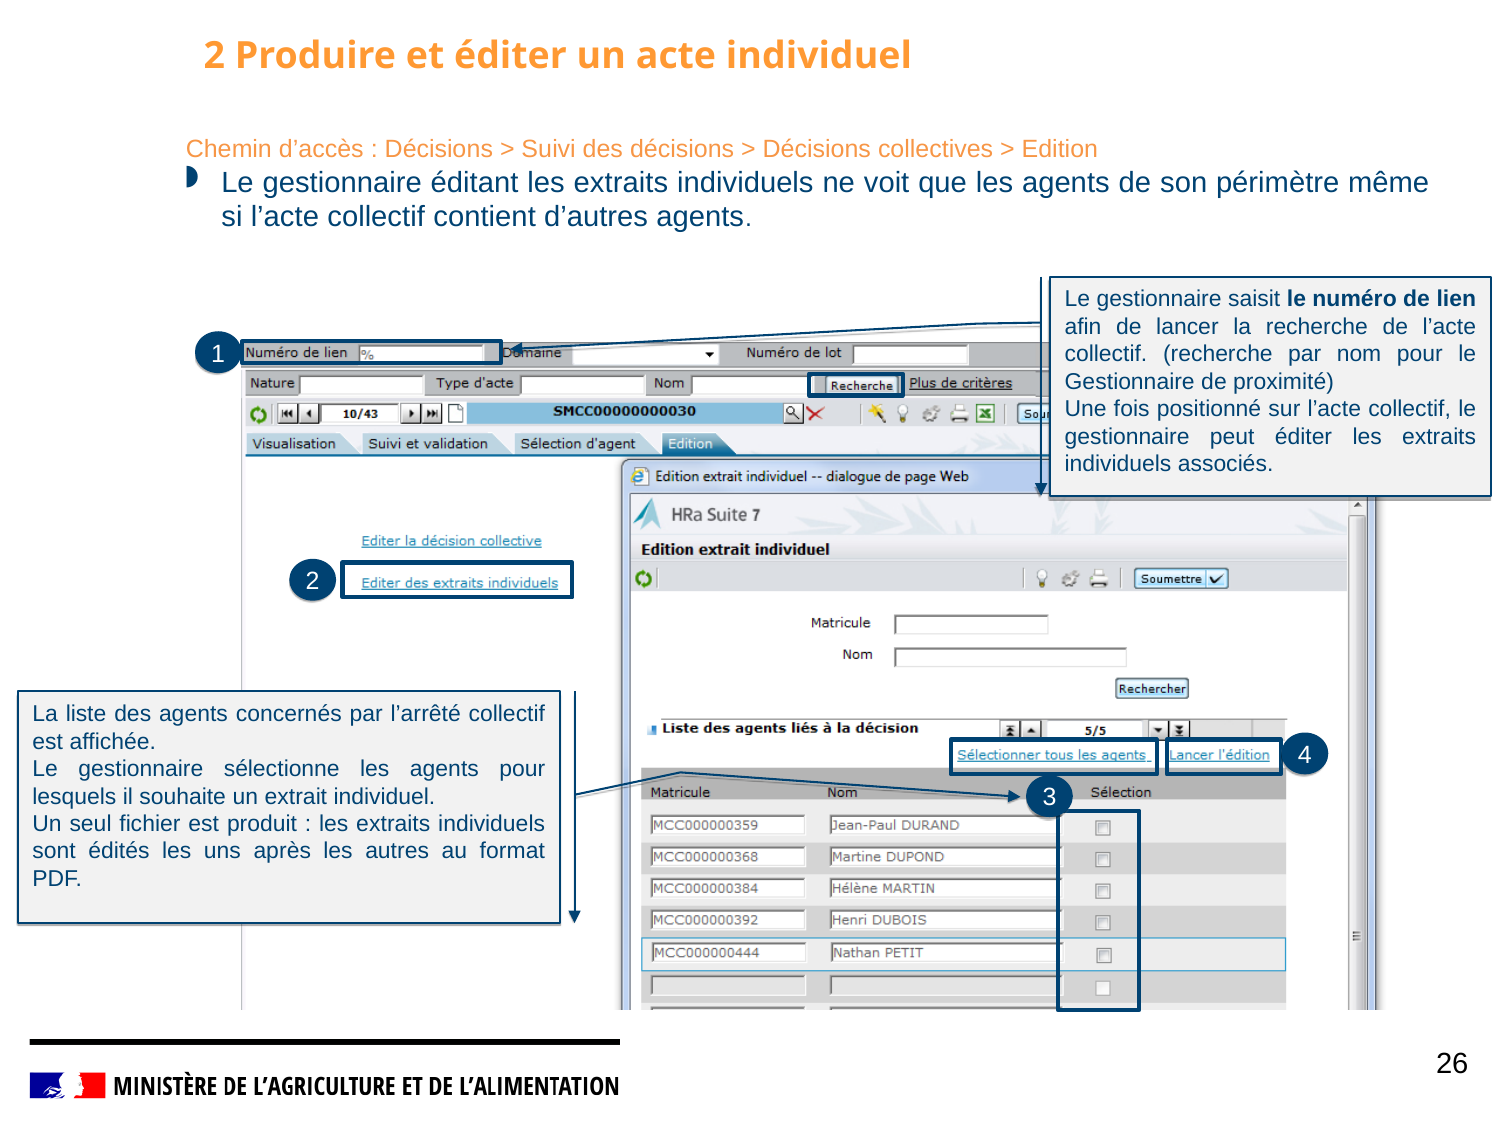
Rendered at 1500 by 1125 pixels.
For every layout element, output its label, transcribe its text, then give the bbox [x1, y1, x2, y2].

text_box 2 [289, 558, 337, 601]
picture [29, 1039, 620, 1099]
text_box Chemin d’accès : Décisions > Suivi des décisions > Décisions collectives > Edition Le gestionnaire éditant les extraits individuels ne voit que les agents de son périmètre même si l’acte collectif contient d’autres agents. [1060, 813, 1137, 1008]
text_box Chemin d’accès : Décisions > Suivi des décisions > Décisions collectives > Edition Le gestionnaire éditant les extraits individuels ne voit que les agents de son périmètre même si l’acte collectif contient d’autres agents. [953, 742, 1155, 772]
text_box 4 [1281, 732, 1329, 775]
text_box Le gestionnaire saisit le numéro de lien afin de lancer la recherche de l’acte collectif. (recherche par nom pour le Gestionnaire de proximité) Une fois positionné sur l’acte collectif, le gestionnaire peut éditer les extraits individuels associés. [1050, 277, 1491, 496]
text_box 1 [195, 331, 242, 374]
text_box Chemin d’accès : Décisions > Suivi des décisions > Décisions collectives > Edition Le gestionnaire éditant les extraits individuels ne voit que les agents de son périmètre même si l’acte collectif contient d’autres agents. [171, 125, 1446, 1008]
text_box 3 [1026, 775, 1073, 818]
text_box 2 Produire et éditer un acte individuel [188, 23, 1323, 95]
text_box La liste des agents concernés par l’arrêté collectif est affichée. Le gestionnaire sélectionne les agents pour lesquels il souhaite un extrait individuel. Un seul fichier est produit : les extraits individuels sont édités les uns après les autres au format PDF. [18, 691, 560, 923]
